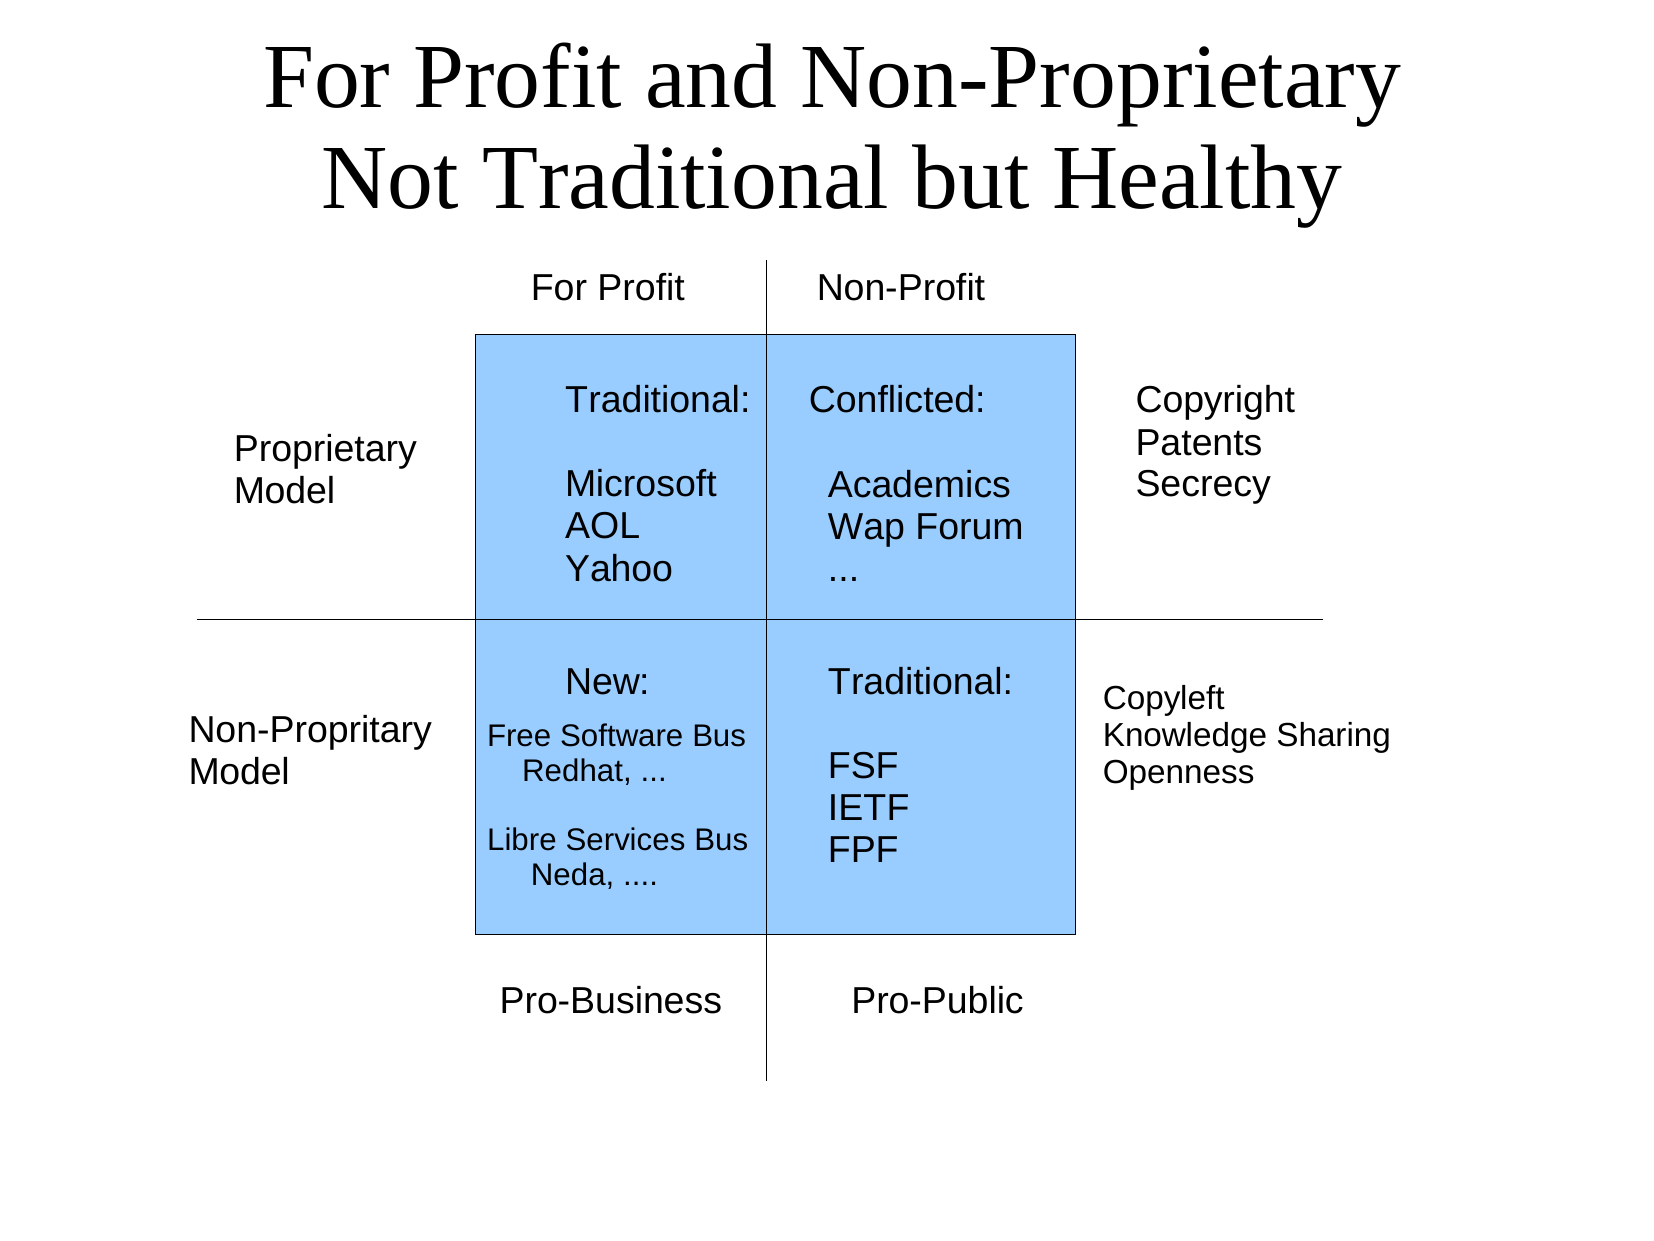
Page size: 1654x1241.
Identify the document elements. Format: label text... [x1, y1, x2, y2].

chart [121, 260, 1530, 1081]
title For Profit and Non-Proprietary Not Traditional but Healthy [127, 0, 1540, 254]
